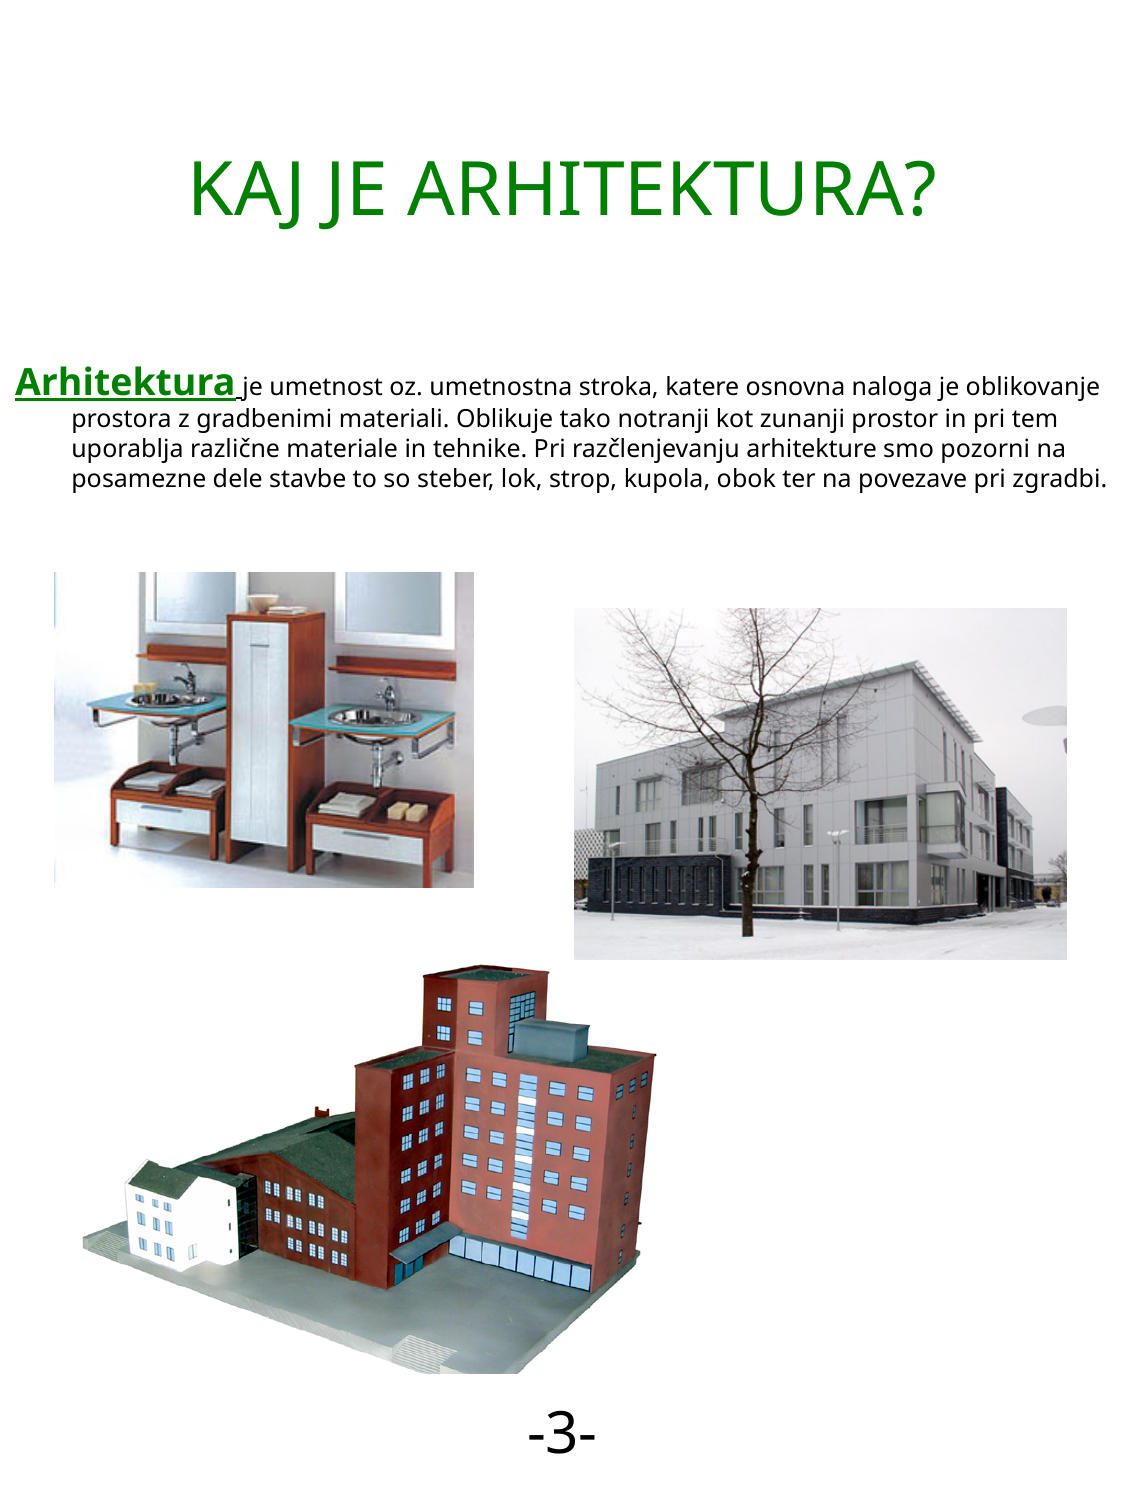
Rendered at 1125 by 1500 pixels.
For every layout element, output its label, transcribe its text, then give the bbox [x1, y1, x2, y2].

list Arhitektura je umetnost oz. umetnostna stroka, katere osnovna naloga je oblikovanje prostora z gradbenimi materiali. Oblikuje tako notranji kot zunanji prostor in pri tem uporablja različne materiale in tehnike. Pri razčlenjevanju arhitekture smo pozorni na posamezne dele stavbe to so steber, lok, strop, kupola, obok ter na povezave pri zgradbi. [0, 350, 1125, 514]
text_box -3- [0, 1387, 1125, 1473]
picture [54, 572, 474, 888]
picture [66, 608, 1067, 1374]
title KAJ JE ARHITEKTURA? [56, 60, 1069, 311]
